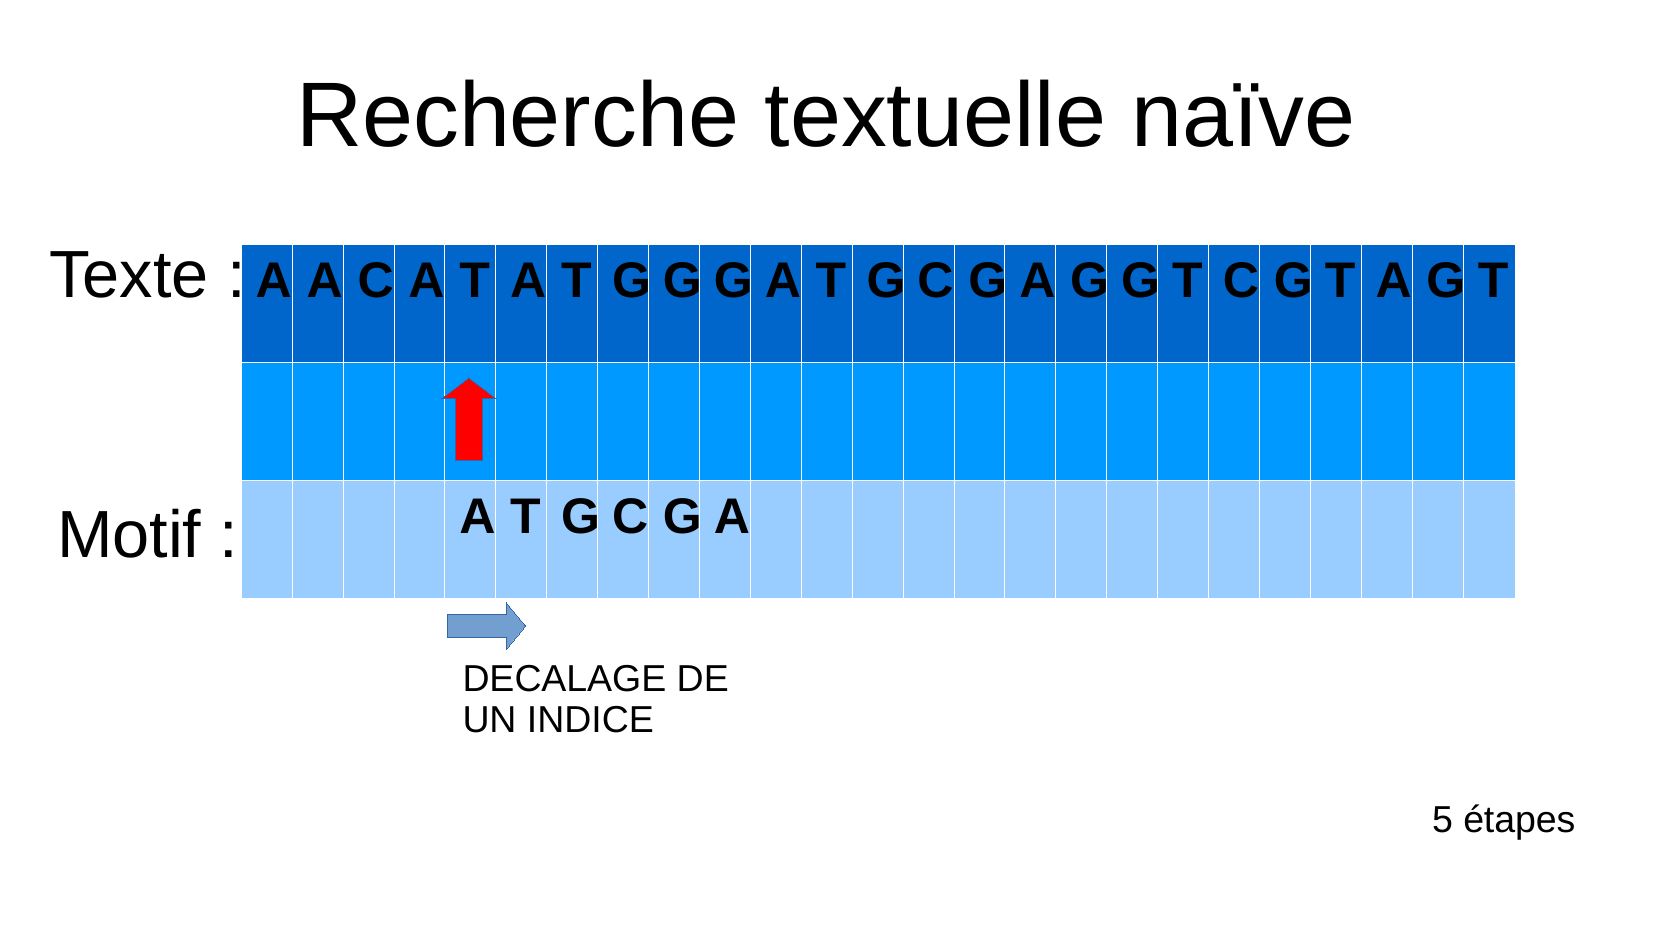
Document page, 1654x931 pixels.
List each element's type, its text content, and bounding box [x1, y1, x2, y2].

table_cell [293, 481, 343, 598]
table_cell [955, 363, 1004, 480]
table_header C [344, 245, 394, 362]
table_cell [395, 481, 444, 598]
text_box 5 étapes [1417, 791, 1630, 851]
table_header A [242, 245, 292, 362]
text_box Motif : [35, 477, 241, 591]
table_cell [547, 363, 597, 480]
table_cell [242, 363, 292, 480]
table_cell [1107, 481, 1157, 598]
title Recherche textuelle naïve [82, 37, 1571, 193]
subtitle Texte : [35, 217, 260, 331]
table_header G [955, 245, 1004, 362]
table_cell [344, 363, 394, 480]
table_cell [700, 363, 750, 480]
text_box [441, 377, 497, 461]
table_cell [1464, 481, 1515, 598]
table_cell [344, 481, 394, 598]
table_header A [1005, 245, 1055, 362]
table_cell [395, 363, 444, 480]
table_header T [1158, 245, 1208, 362]
table_header G [1260, 245, 1310, 362]
table_cell [445, 363, 495, 397]
table_cell [802, 363, 852, 480]
table_header G [598, 245, 648, 362]
table_cell [853, 481, 903, 598]
table_header A [293, 245, 343, 362]
table_header T [1464, 245, 1515, 362]
table_cell G [649, 481, 699, 598]
table_cell [853, 363, 903, 480]
table_cell [904, 481, 954, 598]
table_header G [853, 245, 903, 362]
table_cell [1005, 363, 1055, 480]
table_header C [904, 245, 954, 362]
table_cell [751, 363, 801, 480]
table_cell [904, 363, 954, 480]
table_header A [496, 245, 546, 362]
table_header G [1413, 245, 1463, 362]
table_cell G [547, 481, 597, 598]
table_cell [1311, 363, 1361, 480]
table_cell [1311, 481, 1361, 598]
table_header A [751, 245, 801, 362]
table_cell [802, 481, 852, 598]
table_cell [598, 363, 648, 480]
table_cell [1362, 363, 1412, 480]
table_cell [1260, 481, 1310, 598]
table_cell [1209, 481, 1259, 598]
table_cell [1413, 481, 1463, 598]
table_cell [1260, 363, 1310, 480]
table_cell [445, 399, 495, 480]
table_header G [1056, 245, 1106, 362]
table_header T [445, 245, 495, 362]
table_header G [700, 245, 750, 362]
table_cell [1209, 363, 1259, 480]
table_cell [1413, 363, 1463, 480]
table_cell [751, 481, 801, 598]
table_header C [1209, 245, 1259, 362]
table_cell T [496, 481, 546, 598]
text_box [447, 602, 526, 649]
table_header G [1107, 245, 1157, 362]
text_box DECALAGE DE UN INDICE [447, 649, 756, 749]
table_cell [1158, 481, 1208, 598]
table_cell [1107, 363, 1157, 480]
table_cell [955, 481, 1004, 598]
table_header T [547, 245, 597, 362]
table_cell [1005, 481, 1055, 598]
table_header T [1311, 245, 1361, 362]
table_cell [496, 363, 546, 480]
table_cell [1362, 481, 1412, 598]
table_header G [649, 245, 699, 362]
table_header A [1362, 245, 1412, 362]
table_cell A [700, 481, 750, 598]
table_cell C [598, 481, 648, 598]
table_cell [649, 363, 699, 480]
table_cell A [445, 481, 495, 598]
table_cell [242, 481, 292, 598]
table_cell [1464, 363, 1515, 480]
table_cell [293, 363, 343, 480]
table_cell [1056, 363, 1106, 480]
table_cell [1056, 481, 1106, 598]
table_header T [802, 245, 852, 362]
table_cell [1158, 363, 1208, 480]
table_header A [395, 245, 444, 362]
